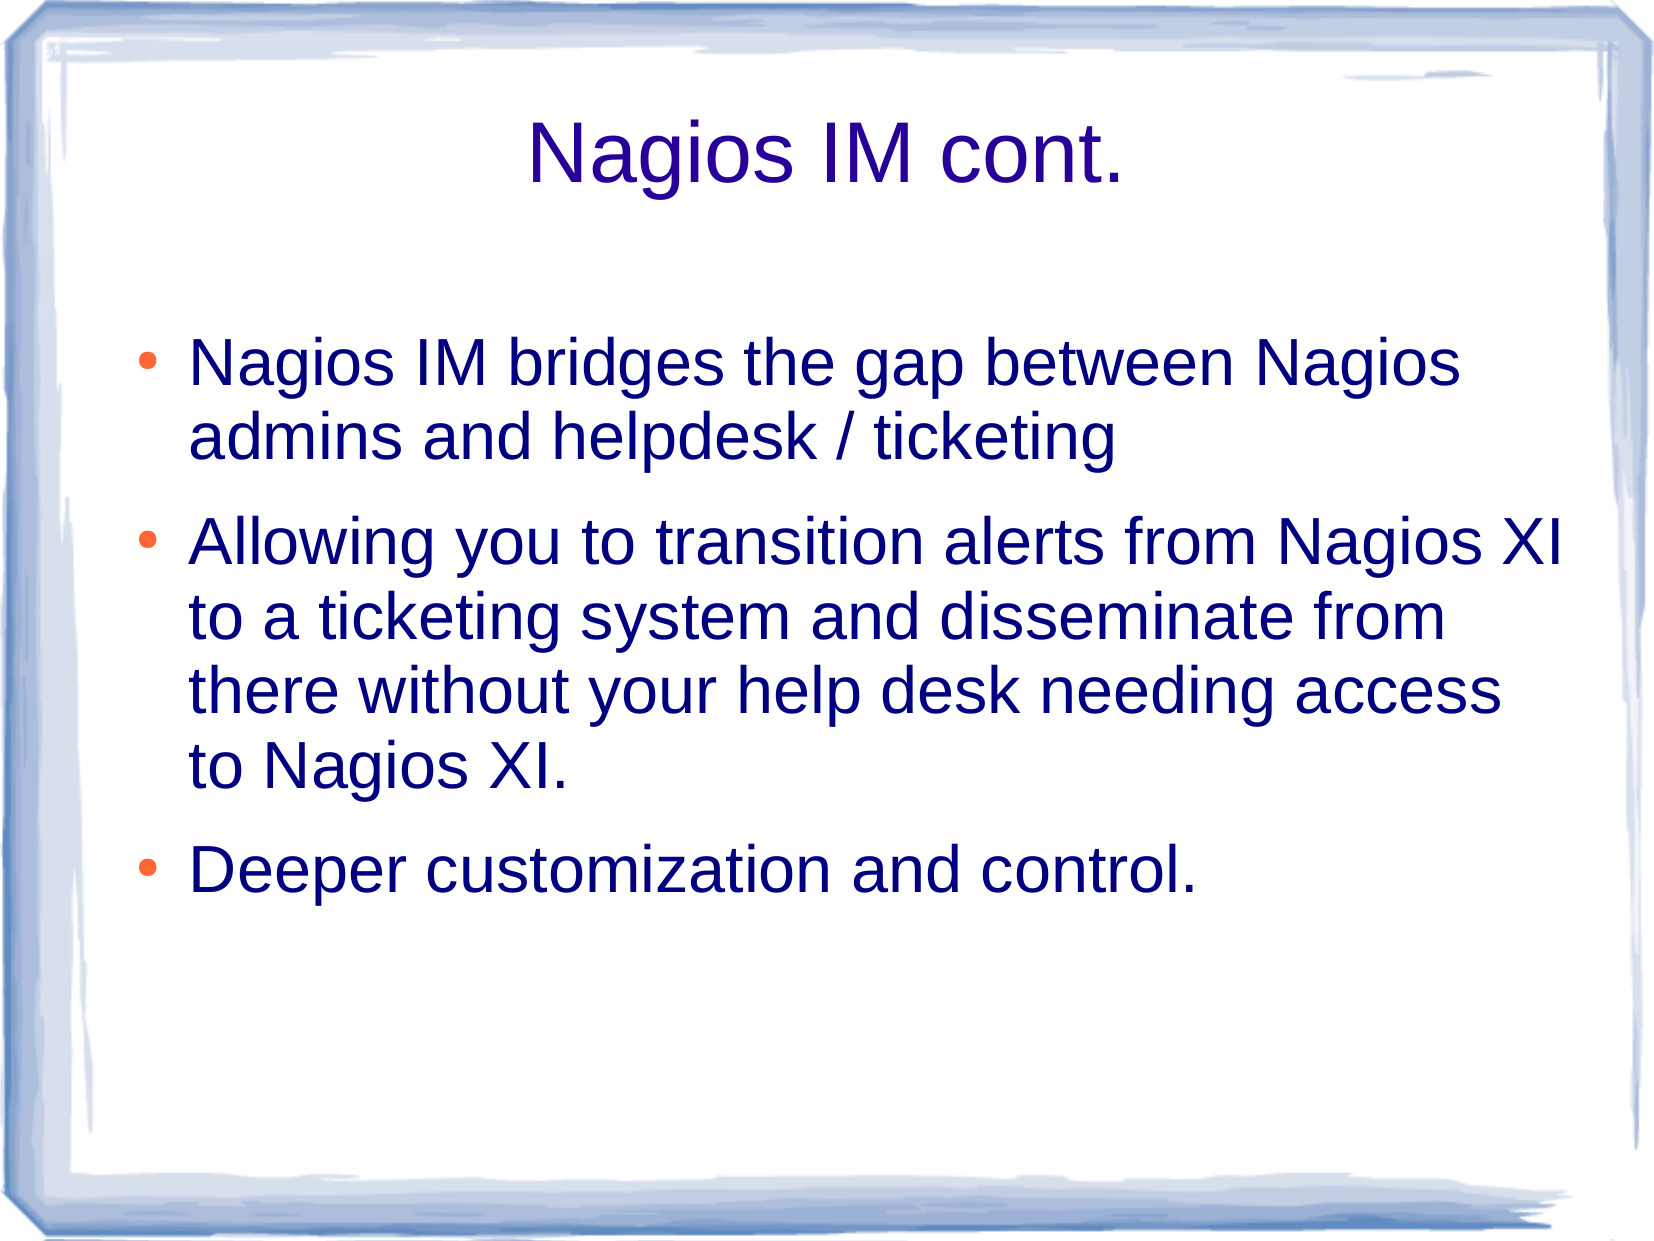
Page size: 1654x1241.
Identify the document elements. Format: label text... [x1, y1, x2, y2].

picture [0, 0, 1654, 1241]
title Nagios IM cont. [82, 49, 1571, 257]
list Nagios IM bridges the gap between Nagios admins and helpdesk / ticketing Allowing you to transition alerts from Nagios XI to a ticketing system and disseminate from there without your help desk needing access to Nagios XI. Deeper customization and control. [118, 324, 1571, 1004]
